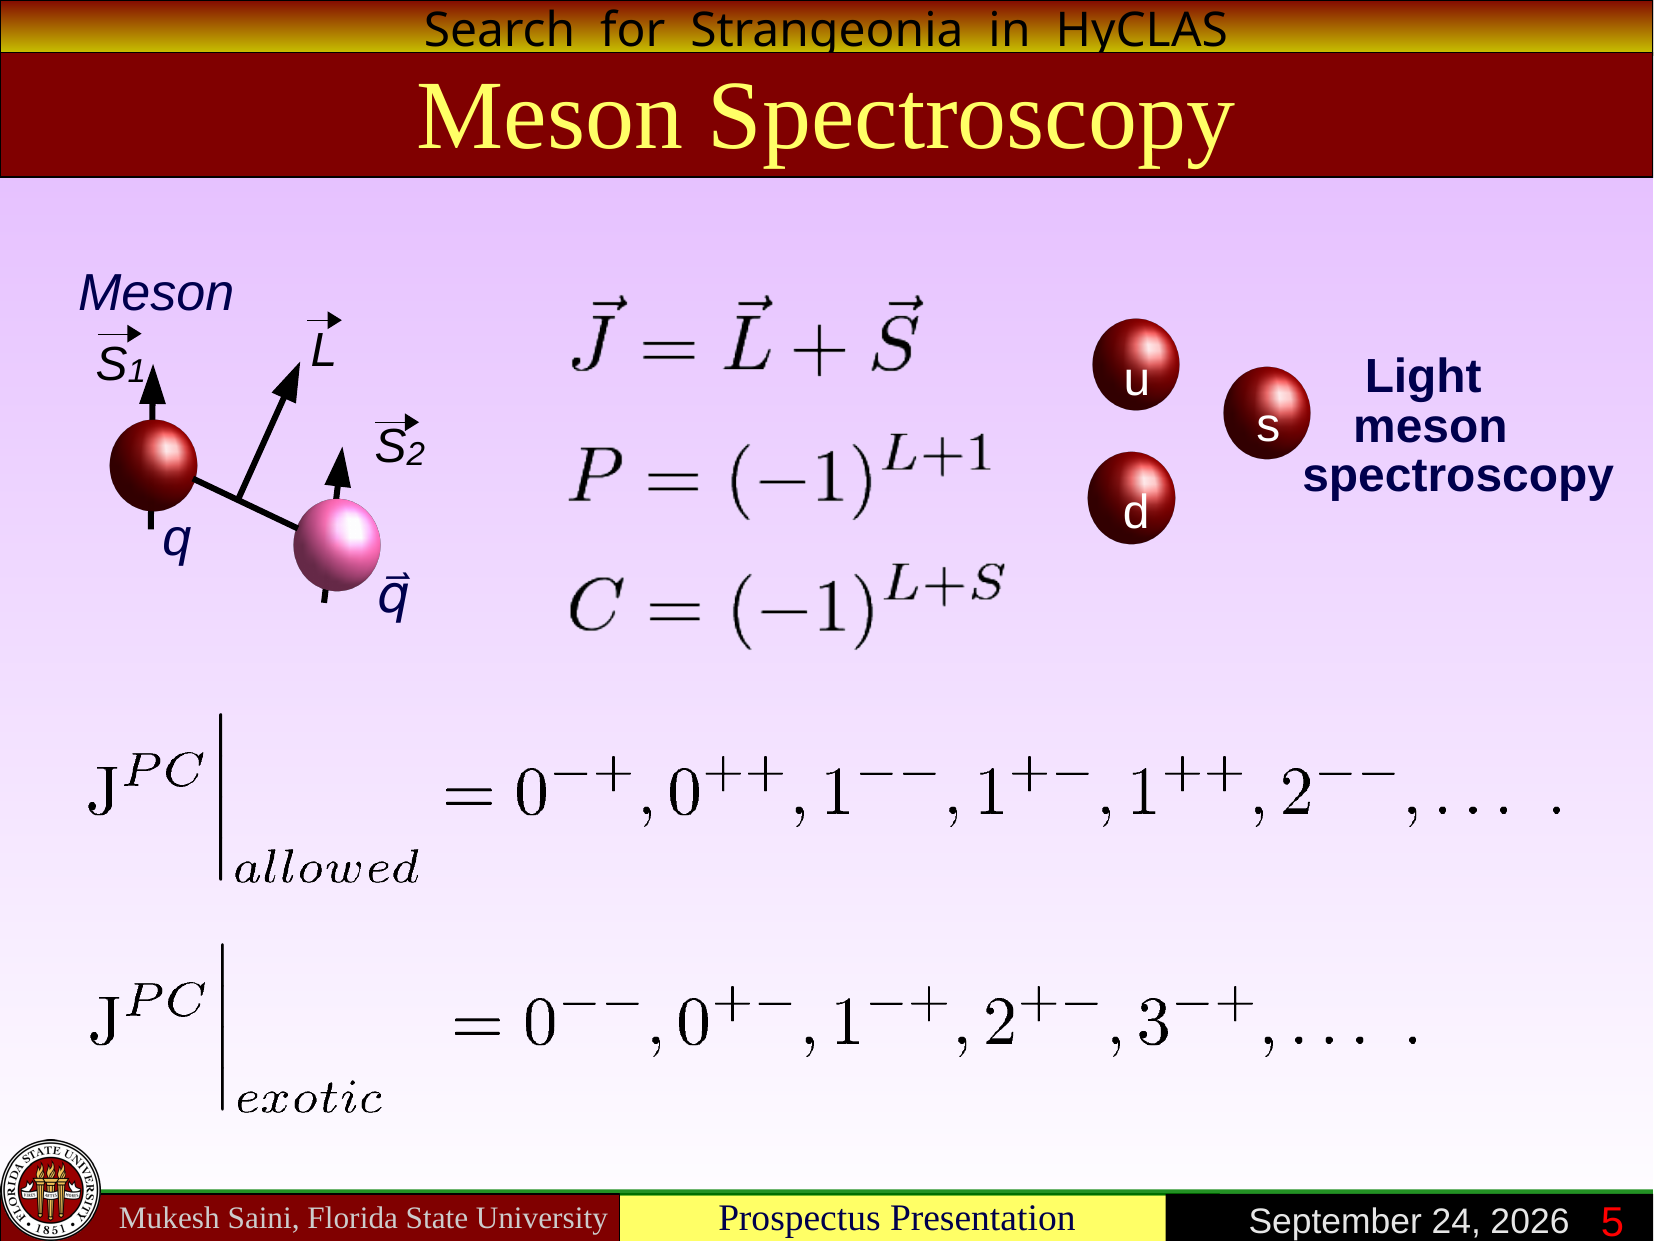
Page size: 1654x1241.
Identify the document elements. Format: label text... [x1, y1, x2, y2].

text_box Meson [63, 256, 250, 330]
text_box s [1241, 390, 1296, 460]
text_box S1 [80, 330, 161, 410]
picture [0, 1139, 101, 1241]
picture [80, 706, 1573, 893]
text_box q [147, 500, 207, 574]
text_box u [1108, 344, 1166, 413]
text_box Meson Spectroscopy [401, 53, 1252, 178]
text_box L [295, 315, 388, 439]
picture [82, 936, 1430, 1122]
chart [325, 532, 1330, 706]
text_box d [1108, 477, 1165, 532]
text_box spectroscopy [1287, 440, 1630, 509]
text_box Light [1349, 341, 1497, 391]
text_box meson [1338, 391, 1523, 440]
picture [529, 252, 1050, 532]
text_box S2 [359, 412, 475, 532]
